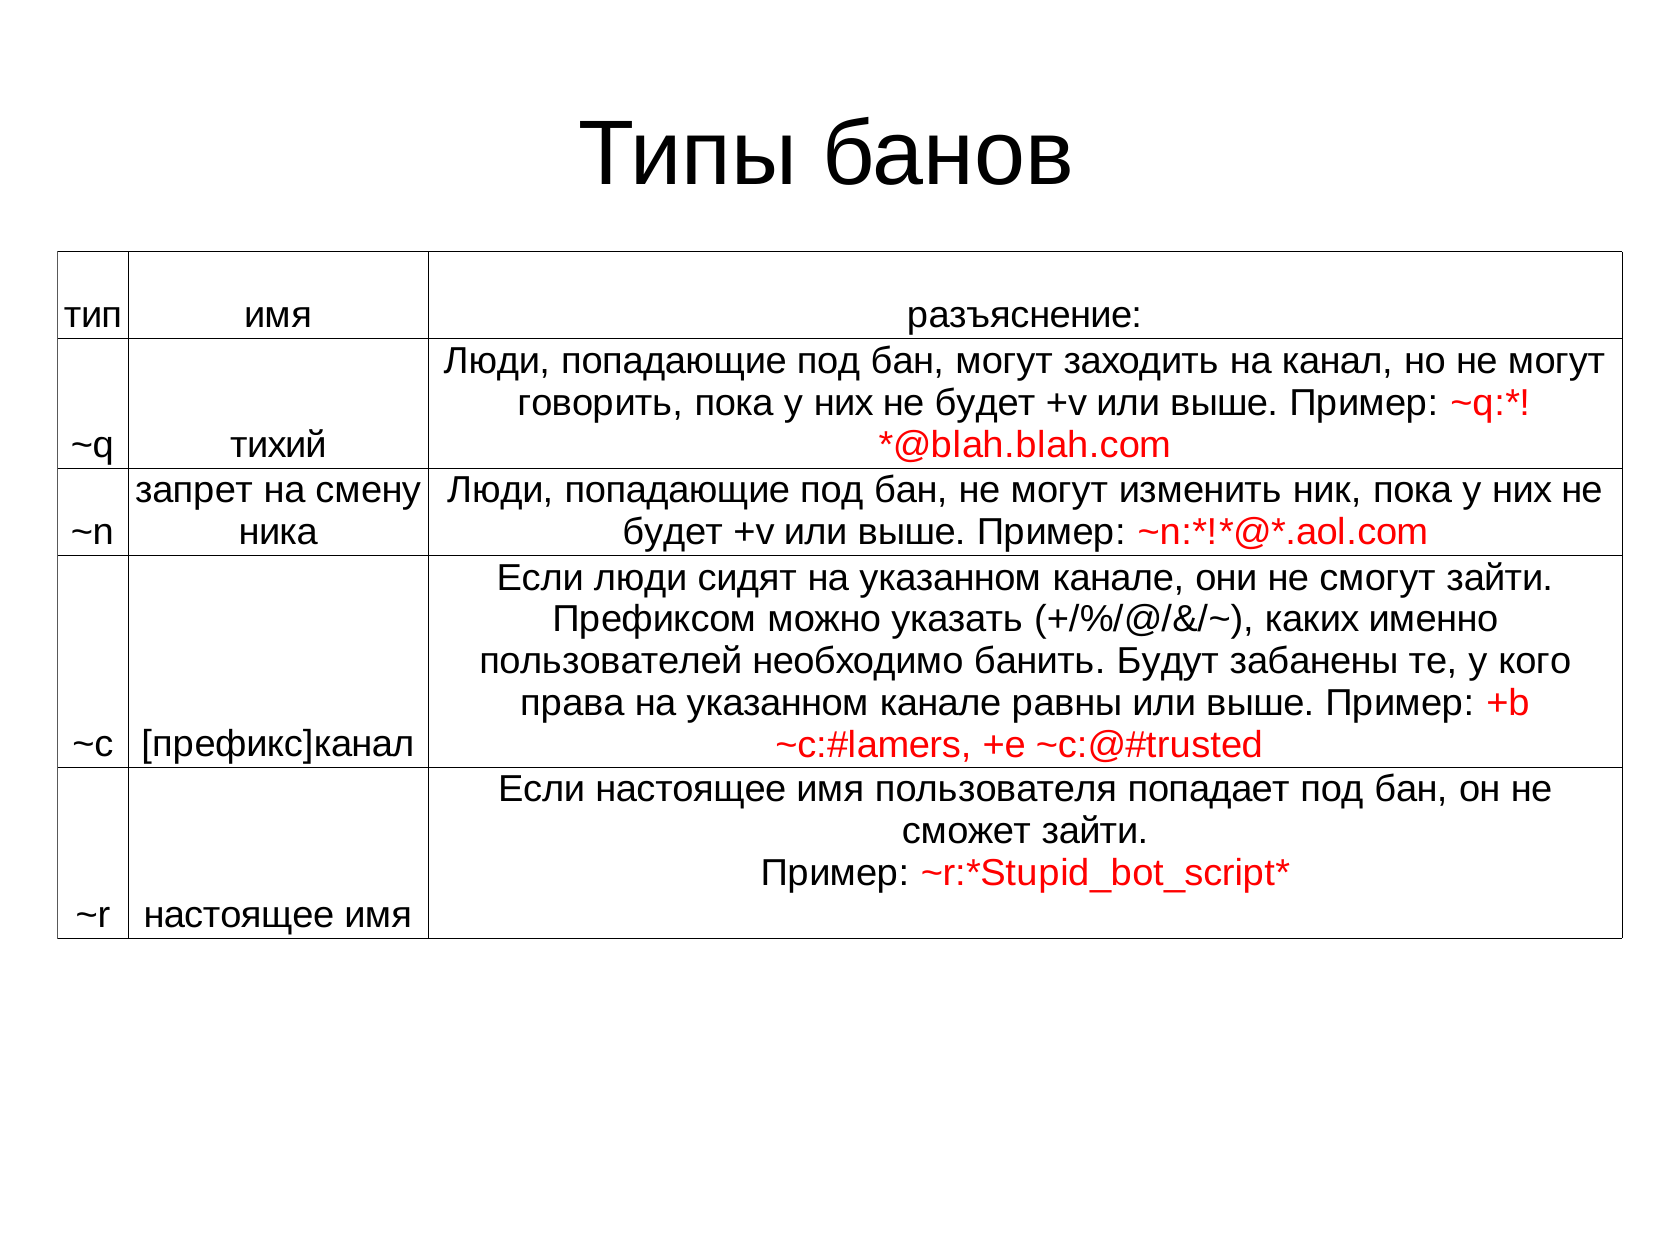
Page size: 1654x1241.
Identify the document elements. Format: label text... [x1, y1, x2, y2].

chart [57, 206, 1625, 1098]
title Типы банов [82, 49, 1571, 206]
